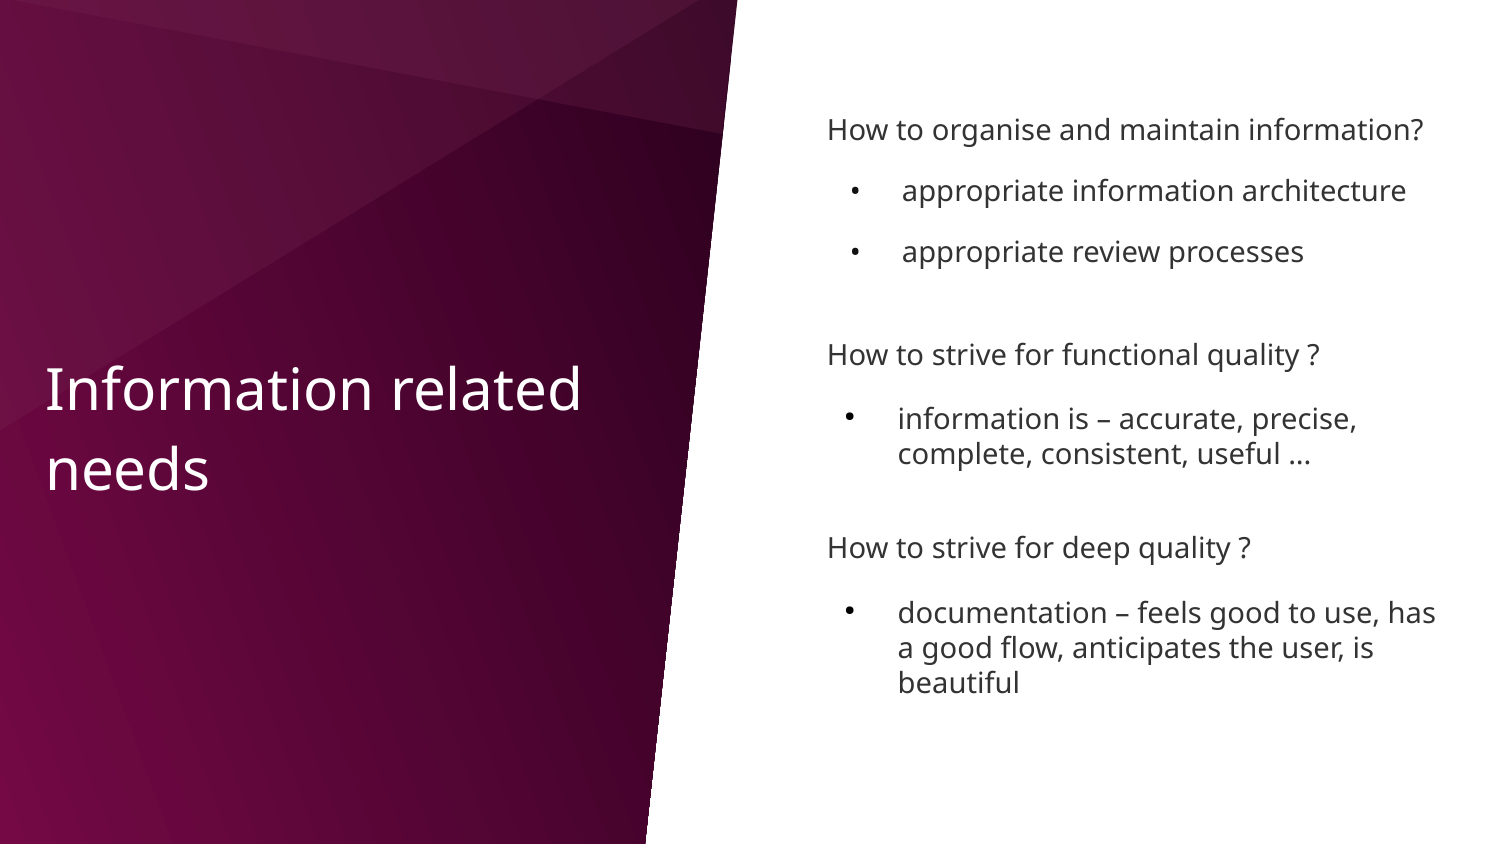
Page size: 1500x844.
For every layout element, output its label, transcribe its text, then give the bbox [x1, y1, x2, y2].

list How to strive for functional quality ? information is – accurate, precise, complete, consistent, useful ... [826, 330, 1447, 491]
title Information related needs [45, 203, 618, 641]
list How to strive for deep quality ? documentation – feels good to use, has a good flow, anticipates the user, is beautiful [826, 524, 1447, 703]
list How to organise and maintain information? appropriate information architecture appropriate review processes [826, 106, 1447, 296]
